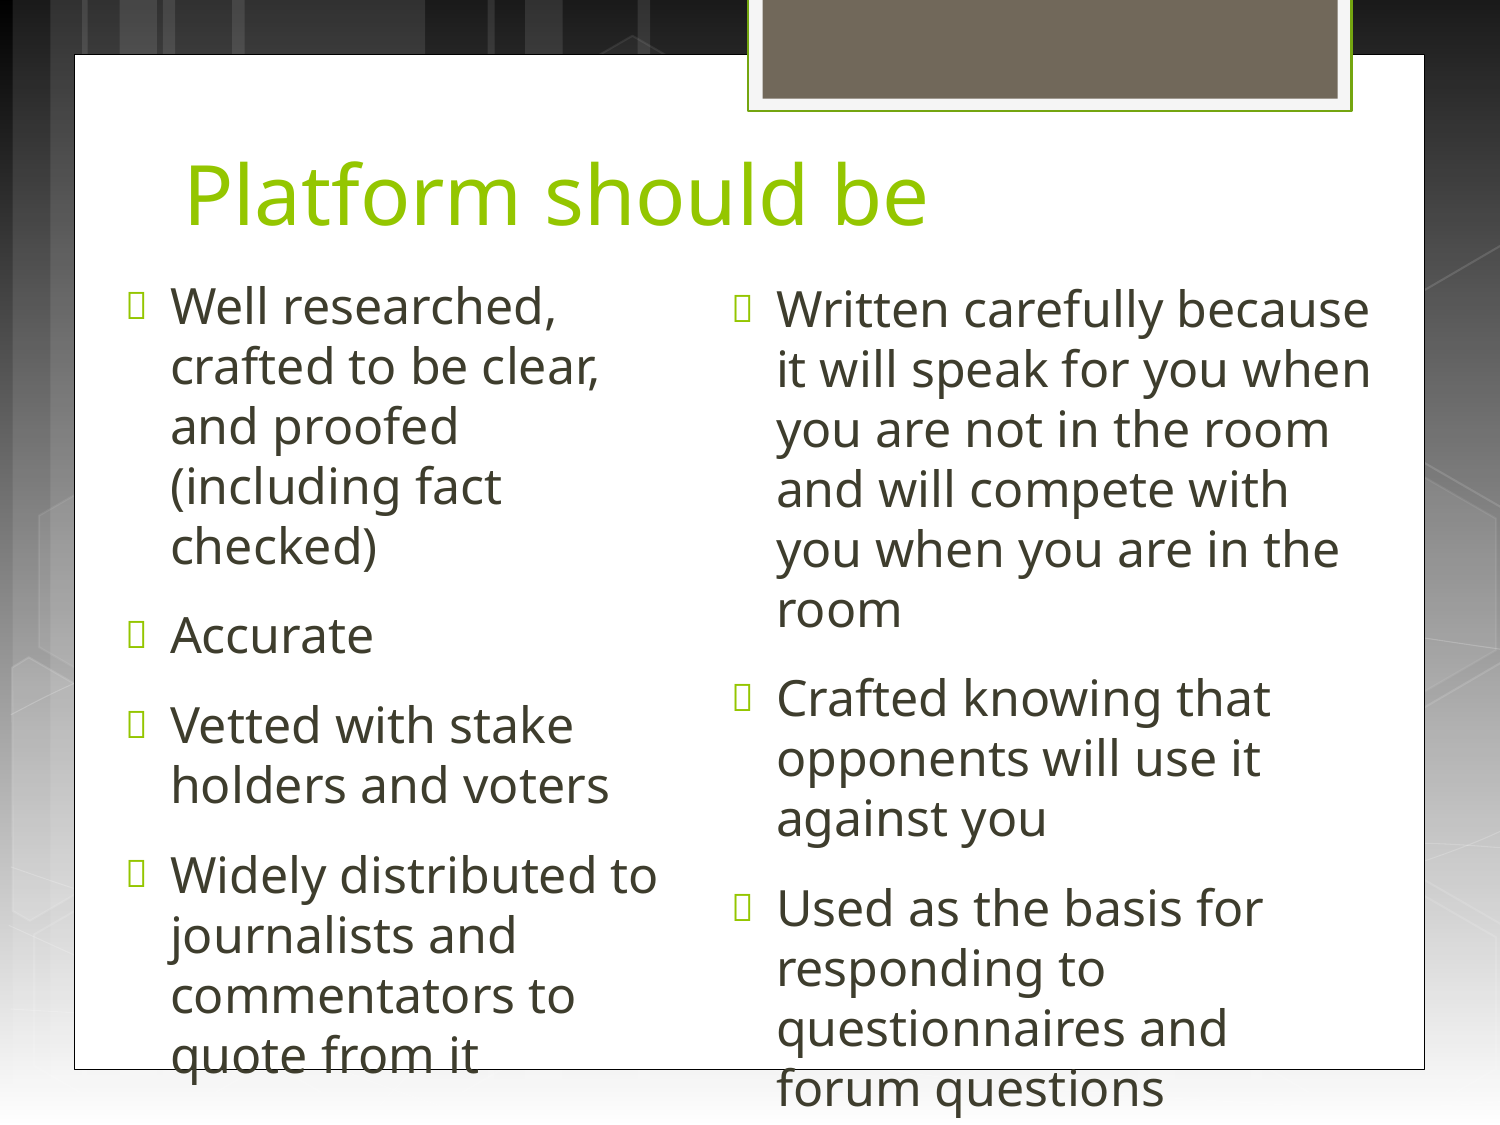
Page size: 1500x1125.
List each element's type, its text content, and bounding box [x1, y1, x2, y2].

list Written carefully because it will speak for you when you are not in the room and will compete with you when you are in the room Crafted knowing that opponents will use it against you Used as the basis for responding to questionnaires and forum questions [705, 270, 1396, 953]
list Well researched, crafted to be clear, and proofed (including fact checked) Accurate Vetted with stake holders and voters Widely distributed to journalists and commentators to quote from it [99, 267, 706, 841]
title Platform should be [168, 135, 1321, 261]
